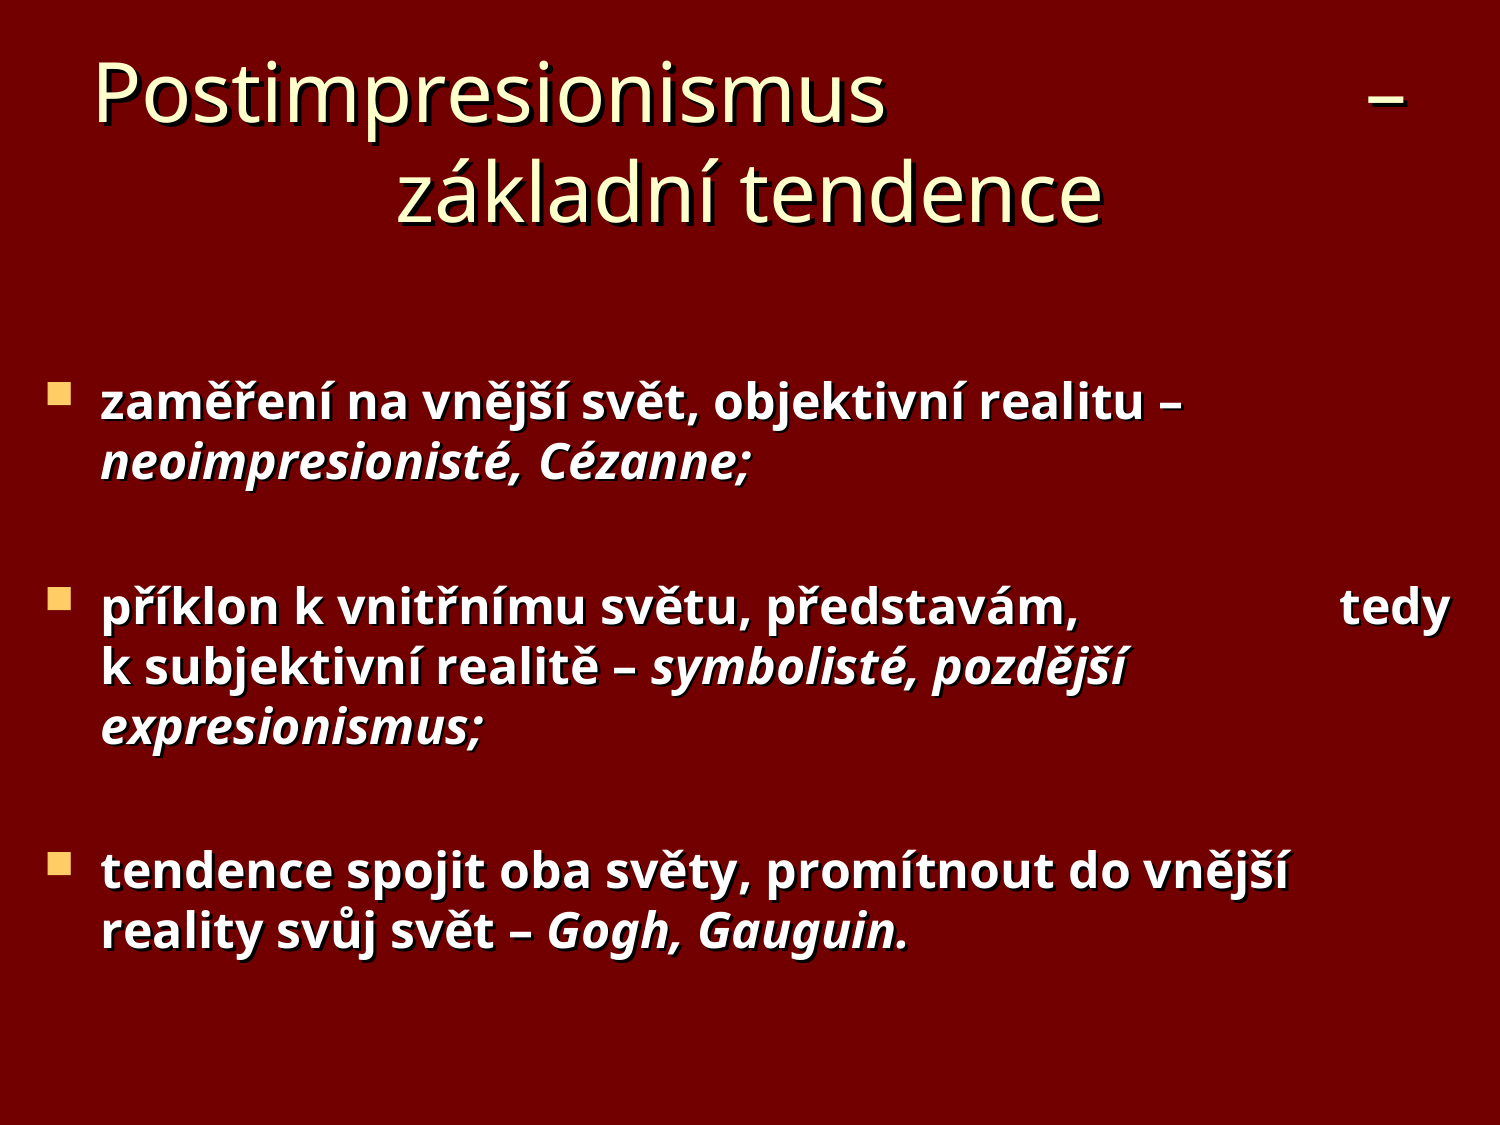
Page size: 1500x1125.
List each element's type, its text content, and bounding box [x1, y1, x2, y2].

title Postimpresionismus – základní tendence [75, 31, 1426, 247]
list zaměření na vnější svět, objektivní realitu – neoimpresionisté, Cézanne; příklon k vnitřnímu světu, představám, tedy k subjektivní realitě – symbolisté, pozdější expresionismus; tendence spojit oba světy, promítnout do vnější reality svůj svět – Gogh, Gauguin. [29, 361, 1471, 1076]
